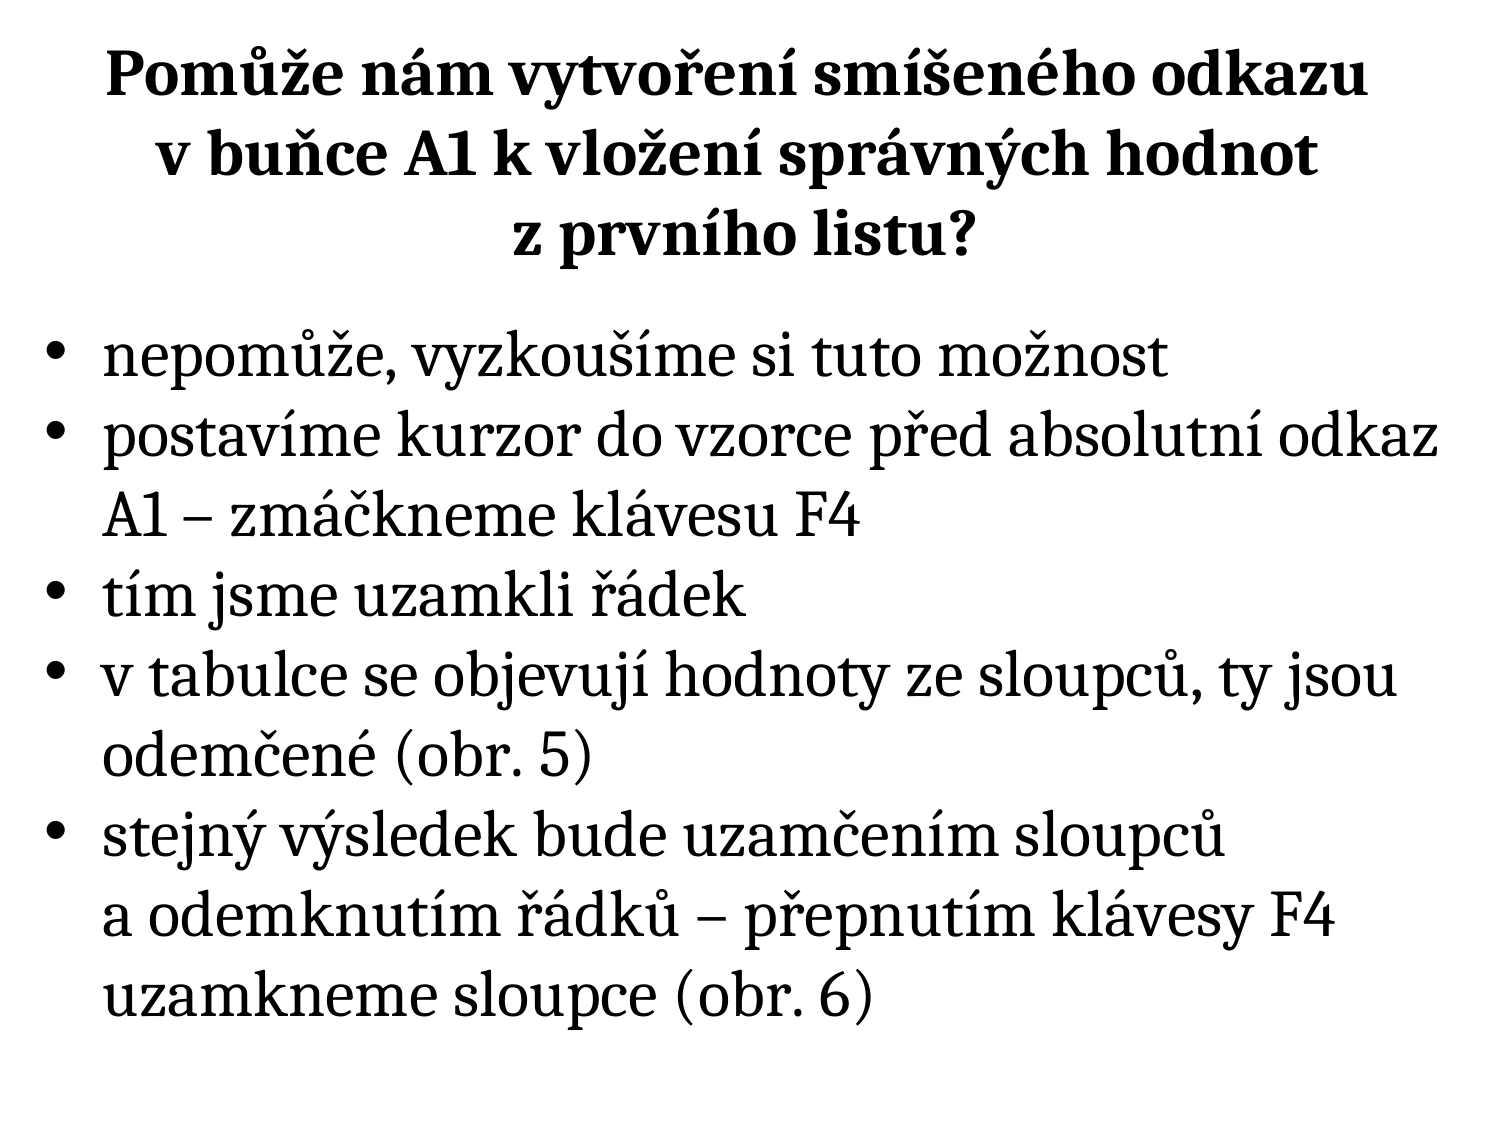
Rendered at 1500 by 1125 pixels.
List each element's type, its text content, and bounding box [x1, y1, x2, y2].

title Pomůže nám vytvoření smíšeného odkazu v buňce A1 k vložení správných hodnot z prvního listu? [0, 20, 1496, 276]
text_box nepomůže, vyzkoušíme si tuto možnost postavíme kurzor do vzorce před absolutní odkaz A1 – zmáčkneme klávesu F4 tím jsme uzamkli řádek v tabulce se objevují hodnoty ze sloupců, ty jsou odemčené (obr. 5) stejný výsledek bude uzamčením sloupců a odemknutím řádků – přepnutím klávesy F4 uzamkneme sloupce (obr. 6) [0, 302, 1500, 1038]
